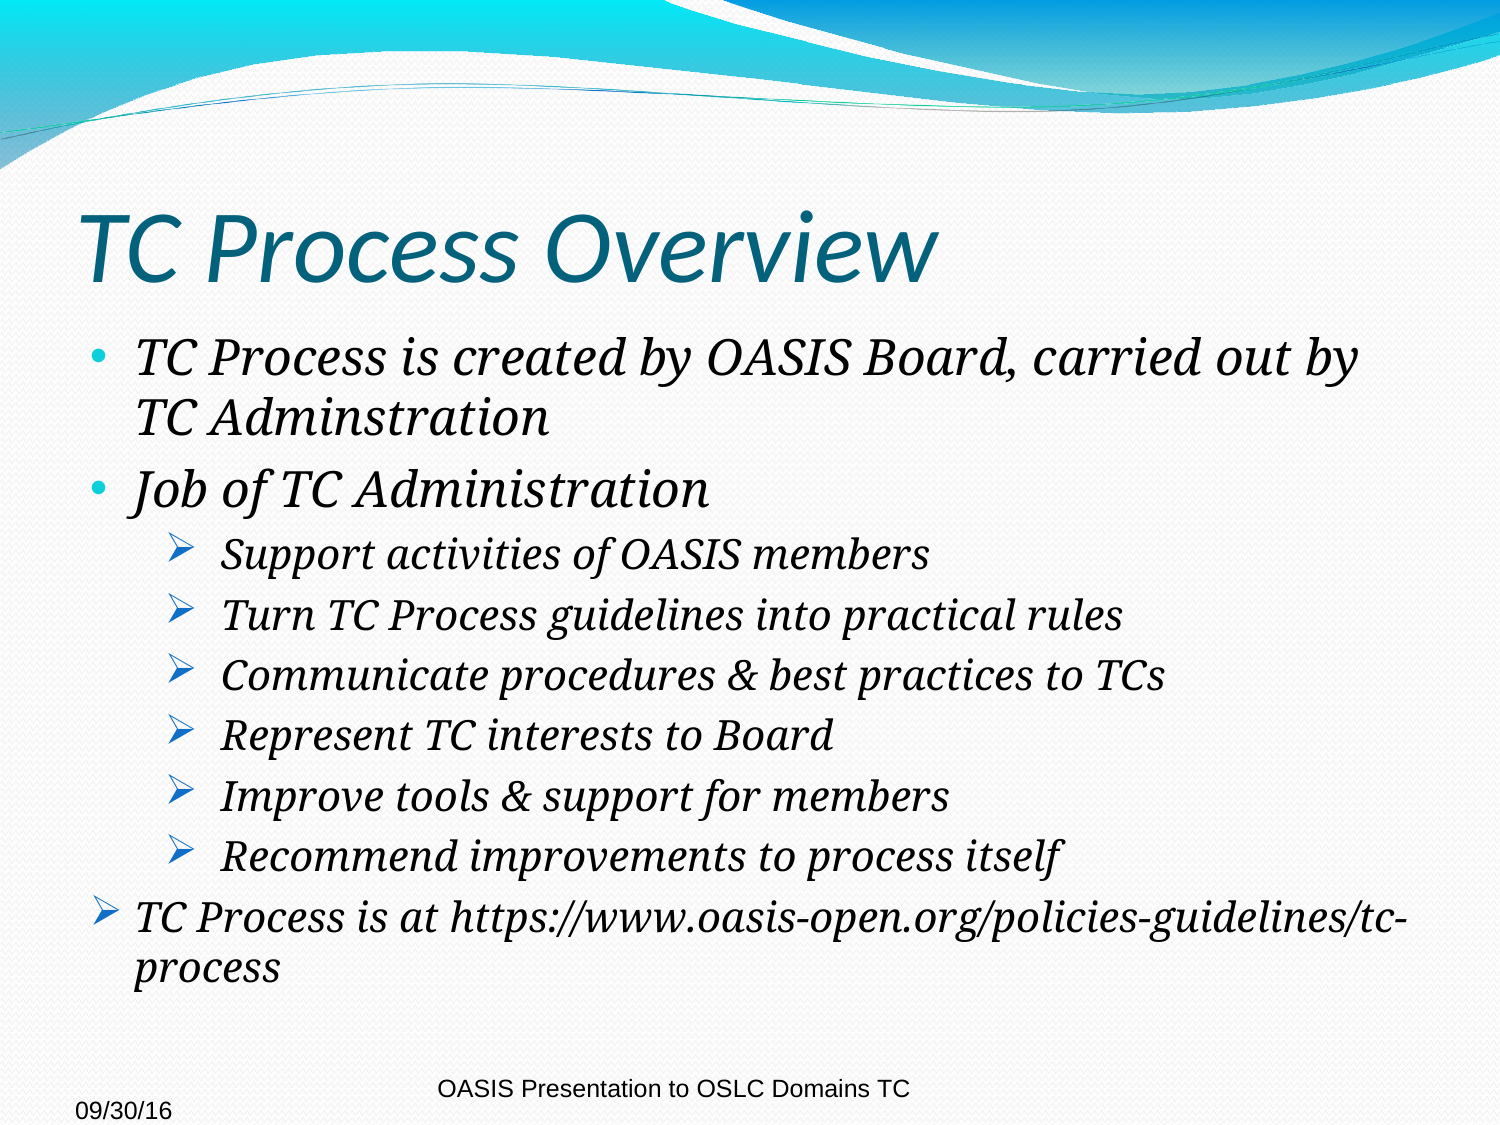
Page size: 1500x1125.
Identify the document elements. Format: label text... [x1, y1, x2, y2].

text_box TC Process Overview [75, 115, 1426, 304]
text_box TC Process is created by OASIS Board, carried out by TC Adminstration Job of TC Administration Support activities of OASIS members Turn TC Process guidelines into practical rules Communicate procedures & best practices to TCs Represent TC interests to Board Improve tools & support for members Recommend improvements to process itself TC Process is at https://www.oasis-open.org/policies-guidelines/tc-process [75, 317, 1426, 1038]
picture [0, 0, 1500, 1125]
text_box OASIS Presentation to OSLC Domains TC [437, 982, 988, 1103]
text_box 09/30/16 [75, 1087, 425, 1125]
